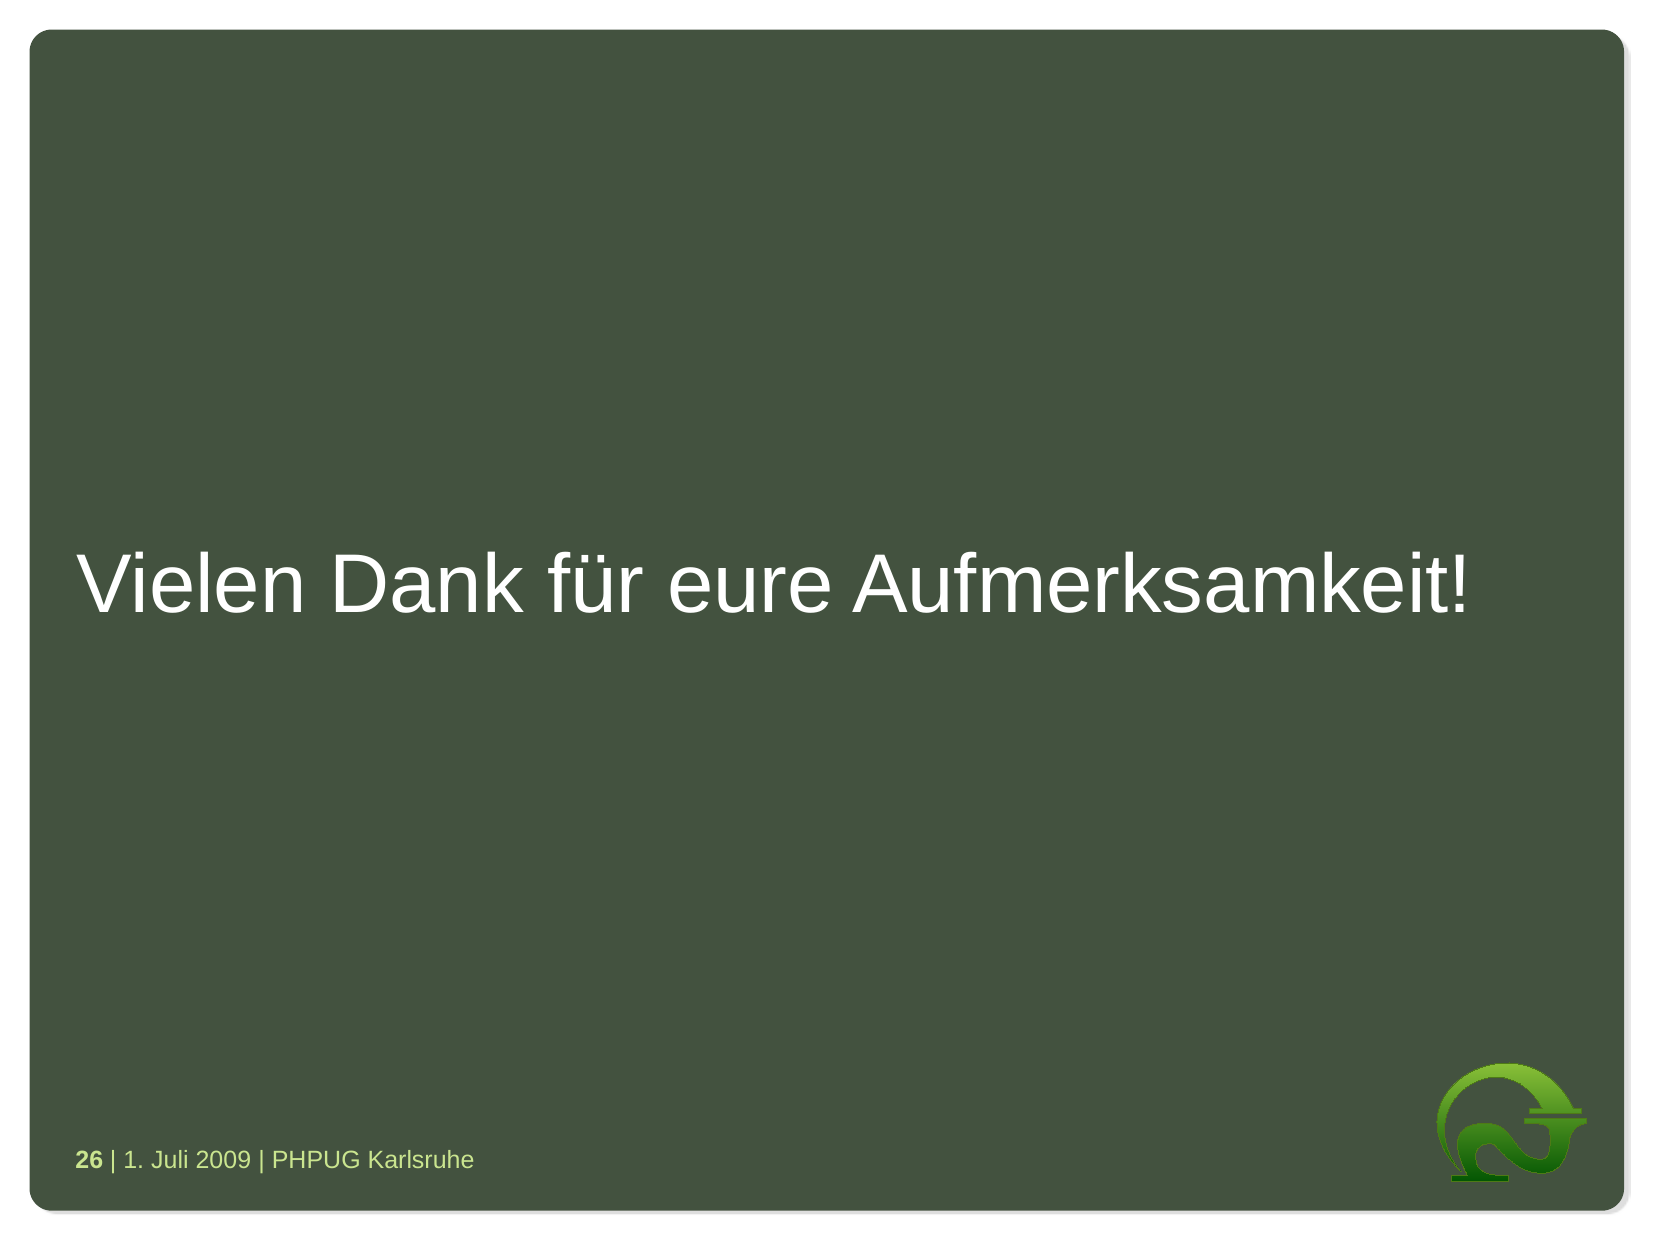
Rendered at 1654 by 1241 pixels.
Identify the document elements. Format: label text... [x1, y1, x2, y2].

title Vielen Dank für eure Aufmerksamkeit! [76, 480, 1565, 688]
